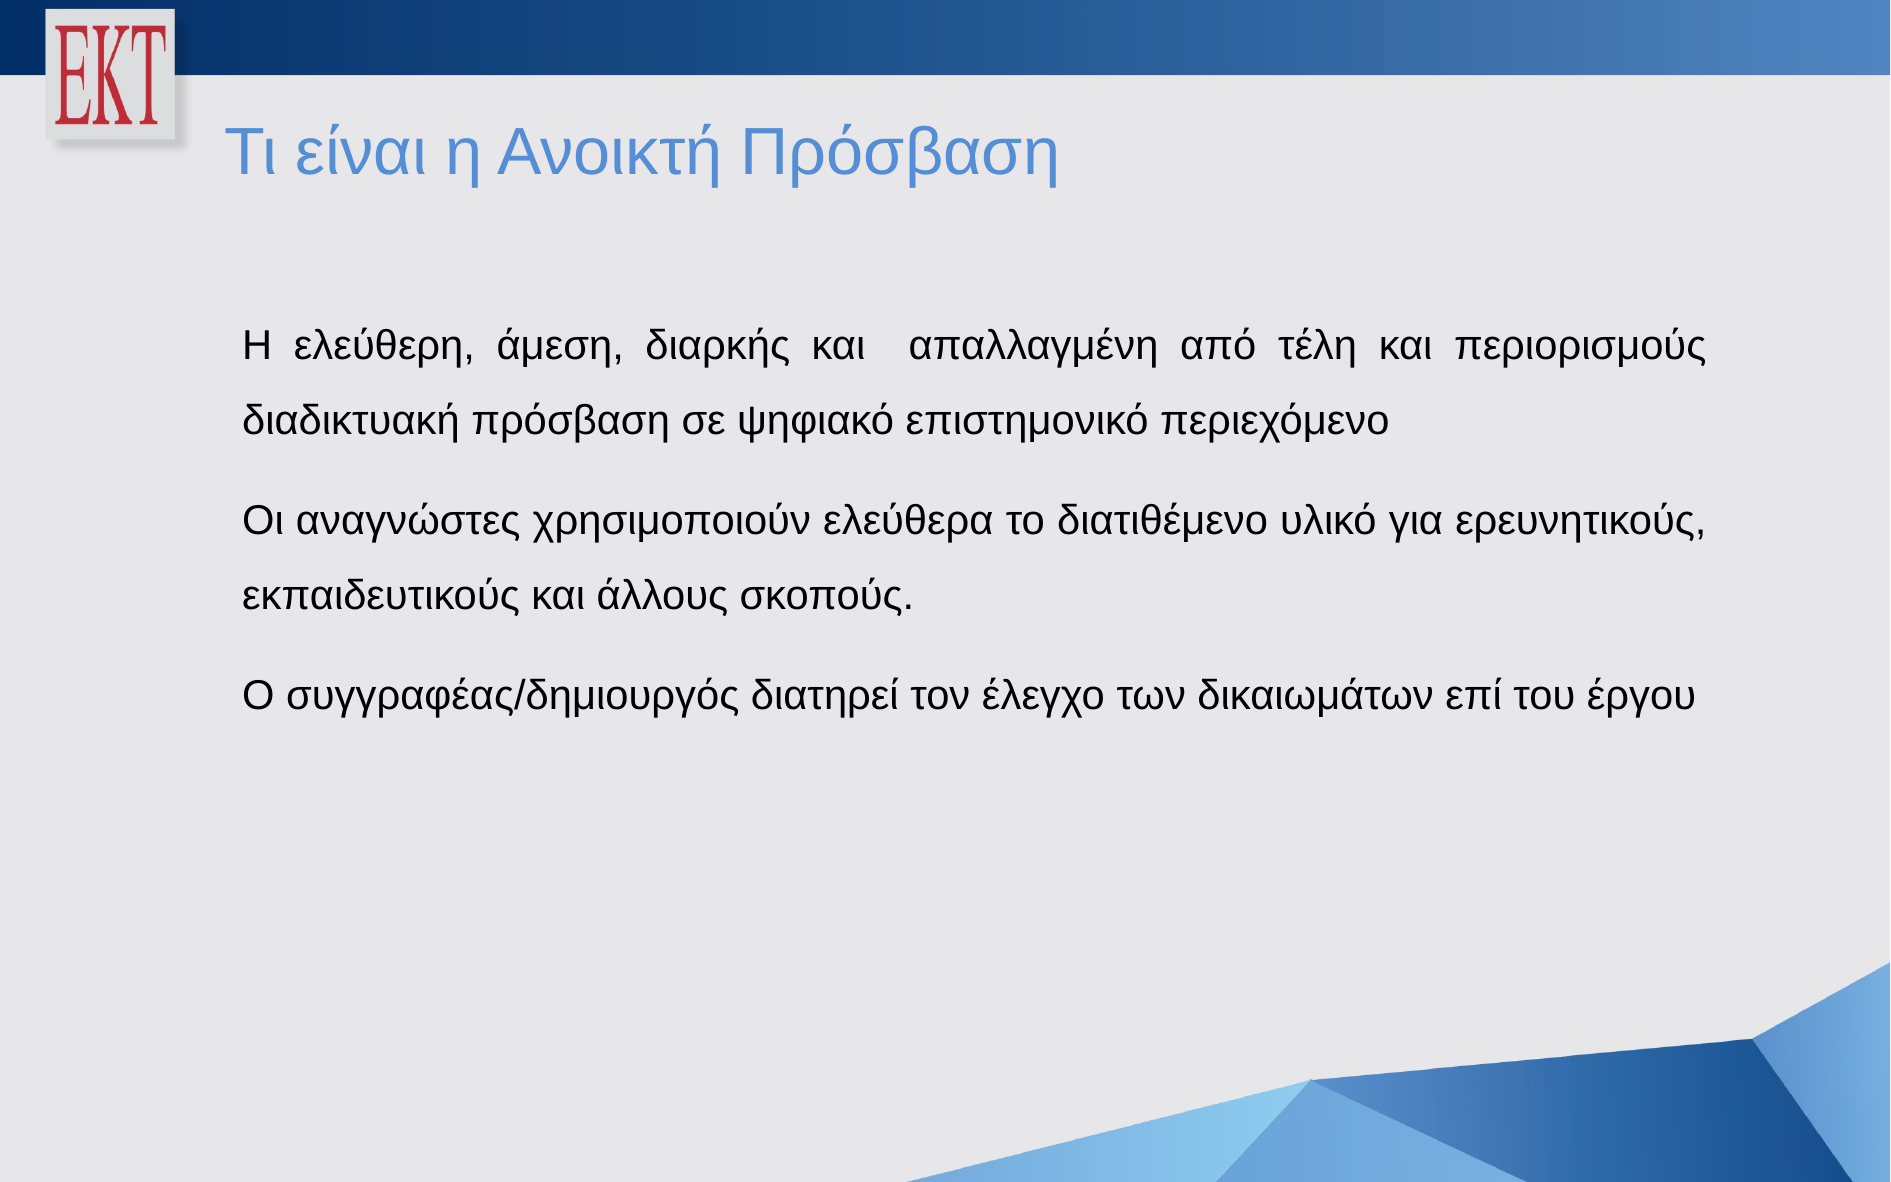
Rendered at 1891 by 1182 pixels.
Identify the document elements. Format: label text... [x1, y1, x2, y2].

title Τι είναι η Ανοικτή Πρόσβαση [224, 118, 1607, 178]
list Η ελεύθερη, άμεση, διαρκής και απαλλαγμένη από τέλη και περιορισμούς διαδικτυακή πρόσβαση σε ψηφιακό επιστημονικό περιεχόμενο Οι αναγνώστες χρησιμοποιούν ελεύθερα το διατιθέμενο υλικό για ερευνητικούς, εκπαιδευτικούς και άλλους σκοπούς. Ο συγγραφέας/δημιουργός διατηρεί τον έλεγχο των δικαιωμάτων επί του έργου [224, 283, 1725, 993]
picture [0, 0, 1891, 1182]
